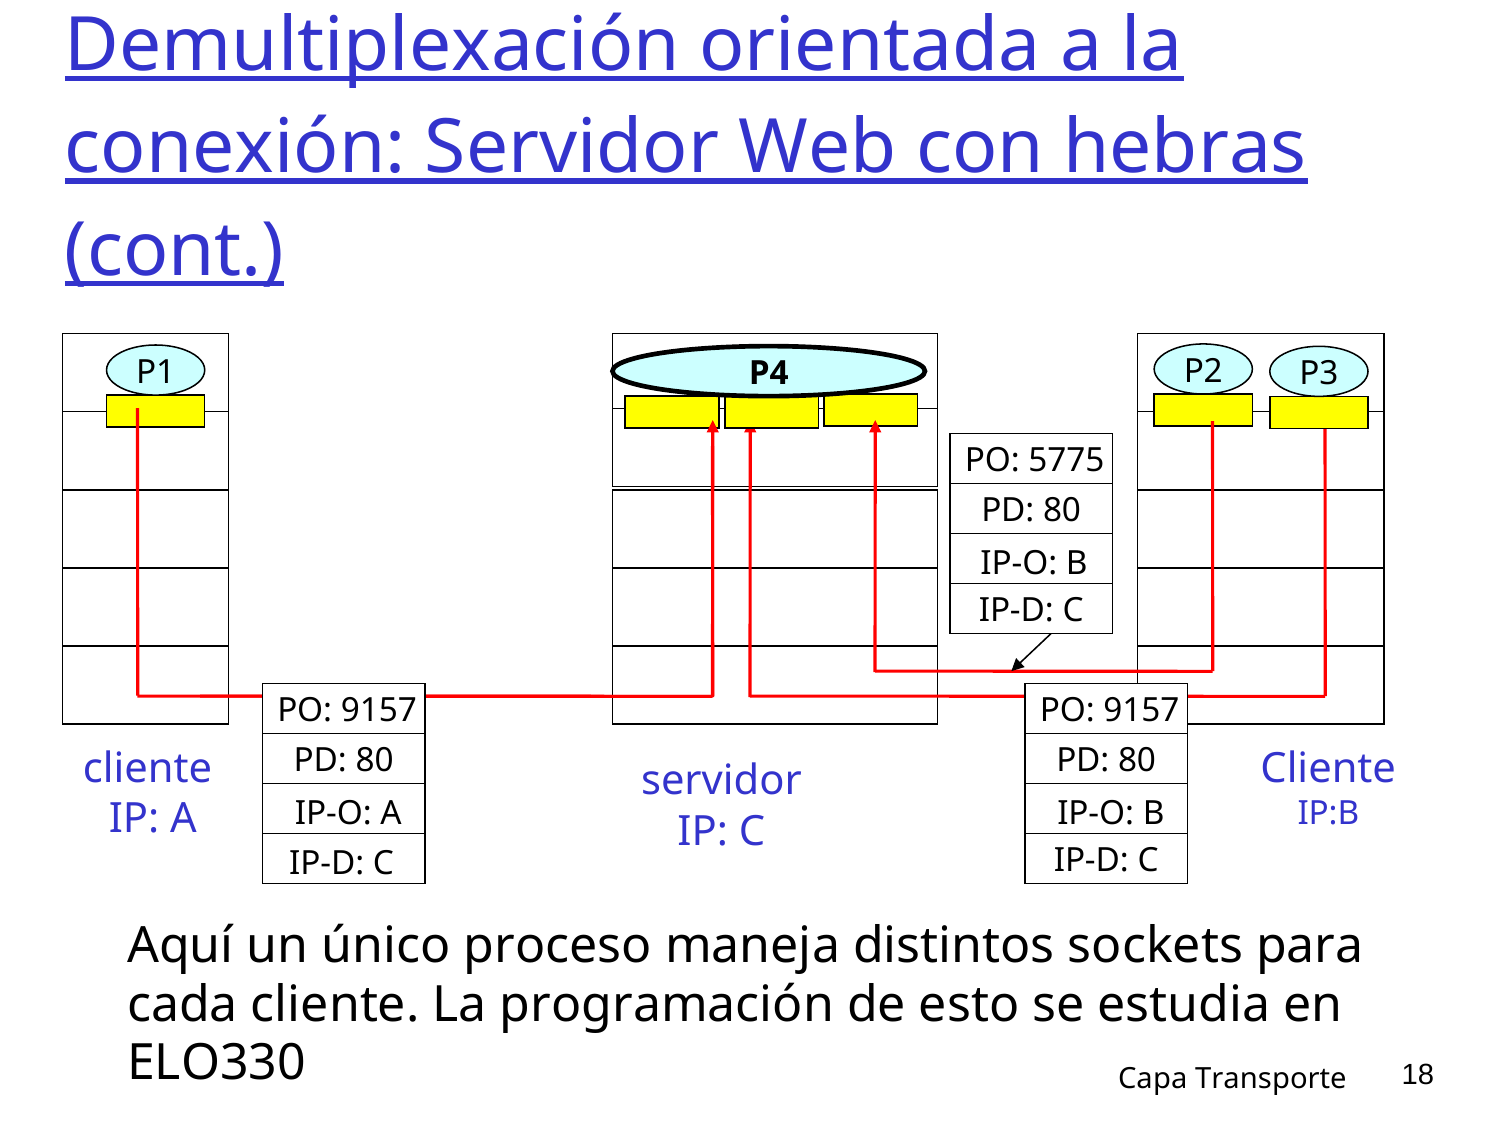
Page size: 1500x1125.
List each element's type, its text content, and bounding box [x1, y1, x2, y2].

text_box [410, 783, 426, 884]
text_box P1 [106, 345, 205, 396]
text_box IP-D: C [949, 583, 1113, 634]
text_box PO: 9157 [262, 683, 426, 733]
text_box P3 [1269, 346, 1369, 397]
text_box [949, 533, 965, 583]
text_box [752, 489, 938, 694]
text_box [612, 489, 938, 725]
text_box [612, 489, 711, 694]
text_box [877, 489, 938, 669]
text_box servidor IP: C [626, 745, 817, 862]
text_box IP-O: B [1042, 783, 1180, 839]
text_box [62, 333, 229, 725]
text_box IP-D: C [1024, 833, 1188, 884]
text_box Aquí un único proceso maneja distintos sockets para cada cliente. La programación de esto se estudia en ELO330 [112, 907, 1463, 1104]
title Demultiplexación orientada a la conexión: Servidor Web con hebras (cont.)‏ [50, 0, 1463, 302]
text_box IP-D: C [274, 833, 410, 889]
text_box PO: 5775 [949, 433, 1113, 483]
text_box P2 [1154, 343, 1253, 395]
text_box [1137, 333, 1385, 725]
text_box IP-O: A [280, 783, 417, 839]
text_box PO: 9157 [1024, 683, 1188, 733]
text_box [1024, 783, 1042, 833]
text_box [612, 333, 938, 487]
text_box Cliente IP:B [1245, 733, 1412, 839]
text_box [1103, 533, 1113, 583]
text_box P4 [612, 346, 925, 397]
text_box [262, 783, 280, 884]
text_box PD: 80 [262, 733, 426, 783]
text_box [1180, 783, 1188, 833]
text_box PD: 80 [1024, 733, 1188, 783]
text_box PD: 80 [949, 483, 1113, 533]
text_box cliente IP: A [68, 732, 228, 849]
text_box IP-O: B [965, 533, 1103, 589]
